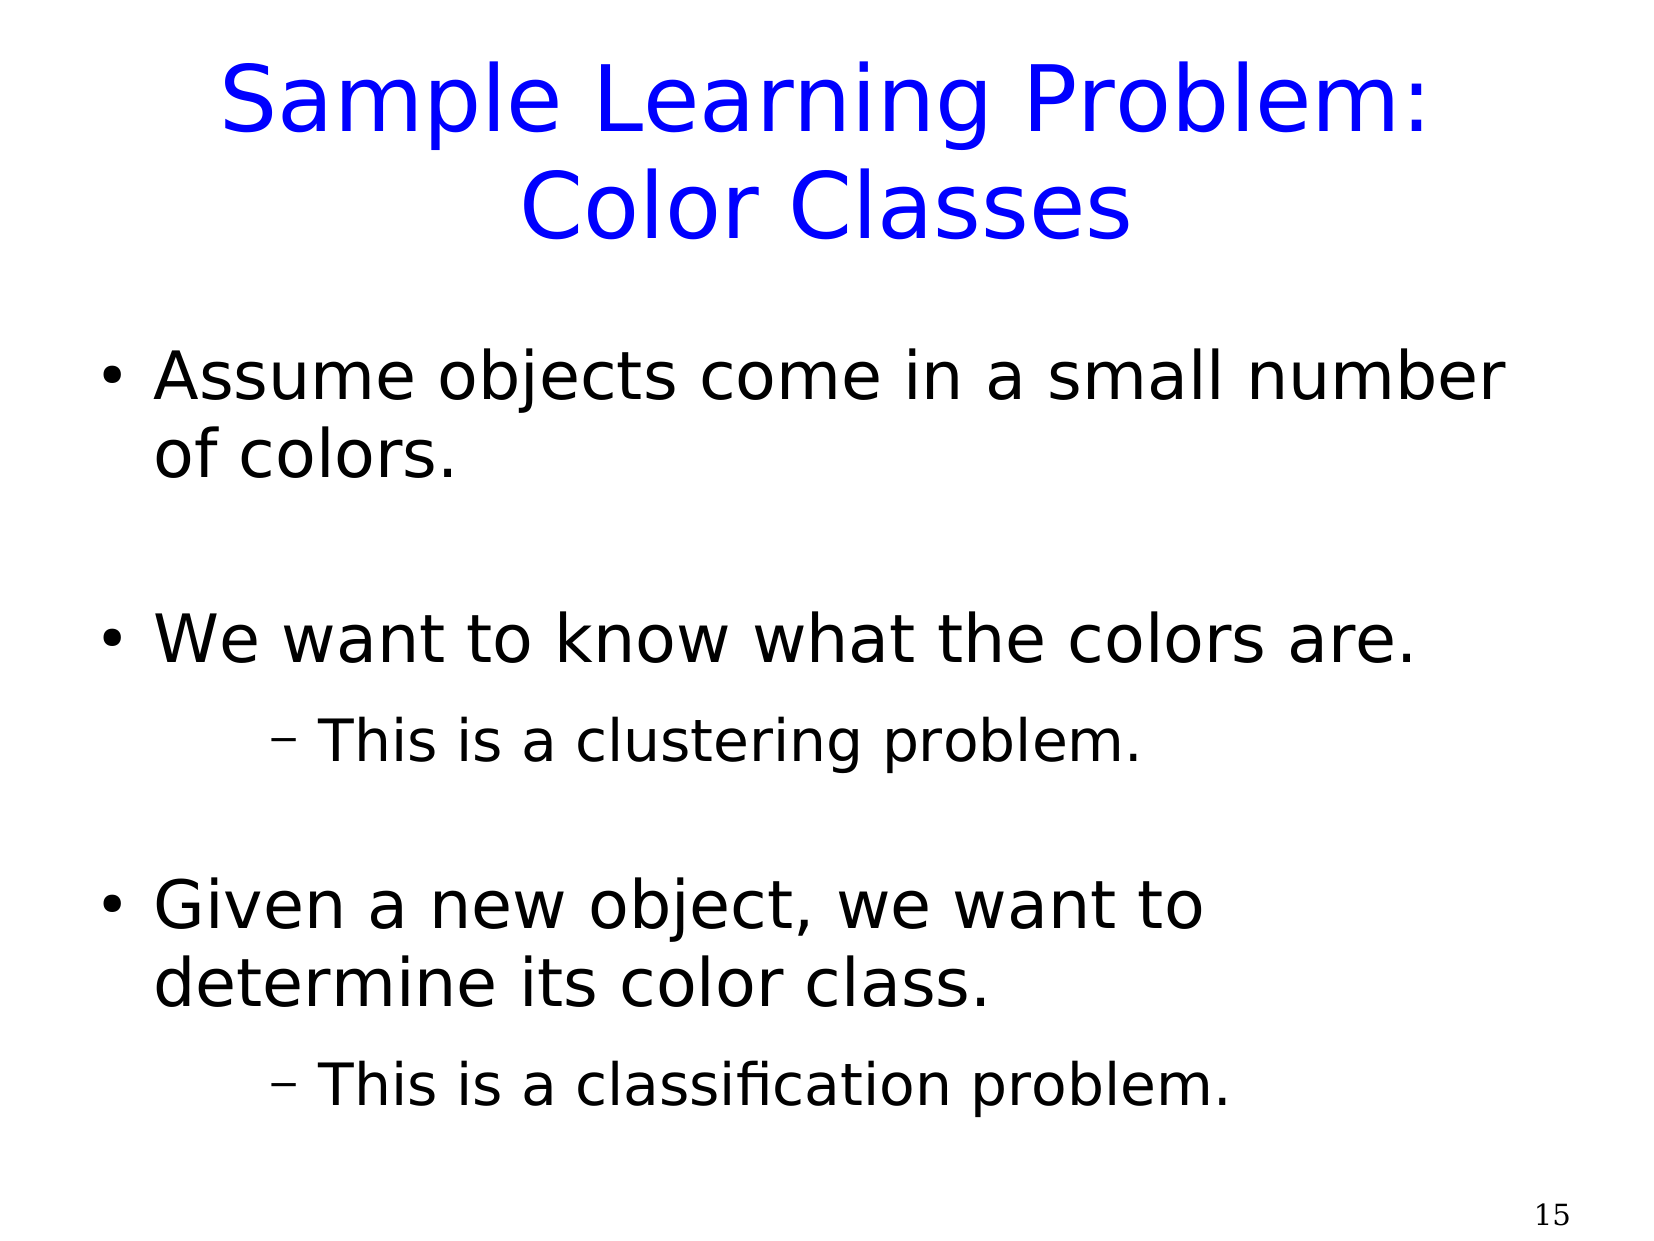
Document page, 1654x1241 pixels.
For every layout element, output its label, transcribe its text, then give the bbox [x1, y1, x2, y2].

title Sample Learning Problem: Color Classes [82, 45, 1571, 261]
list Assume objects come in a small number of colors. We want to know what the colors are. This is a clustering problem. Given a new object, we want to determine its color class. This is a classification problem. [82, 337, 1571, 1156]
